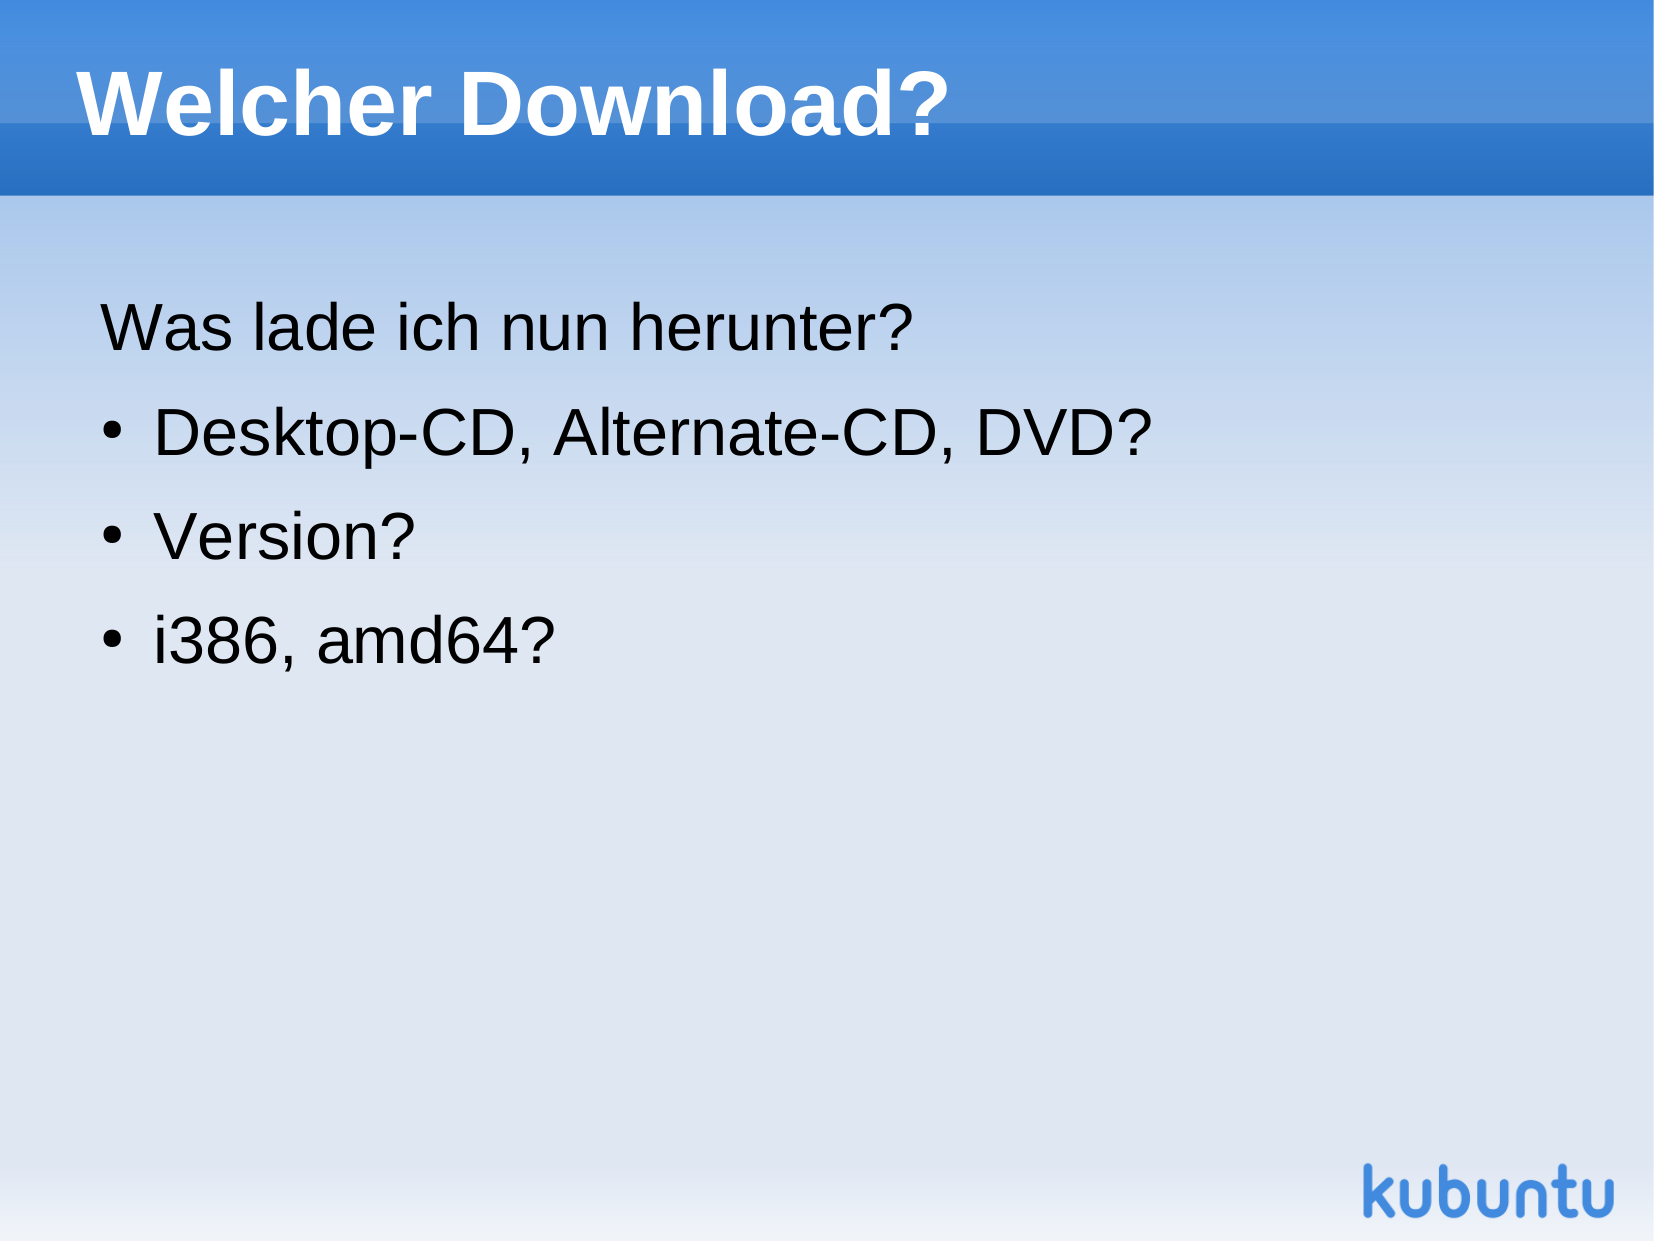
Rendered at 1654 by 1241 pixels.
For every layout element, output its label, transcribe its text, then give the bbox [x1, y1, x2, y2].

list Was lade ich nun herunter? Desktop-CD, Alternate-CD, DVD? Version? i386, amd64? [82, 290, 1571, 1109]
title Welcher Download? [76, 0, 1565, 208]
picture [0, 0, 1654, 1241]
